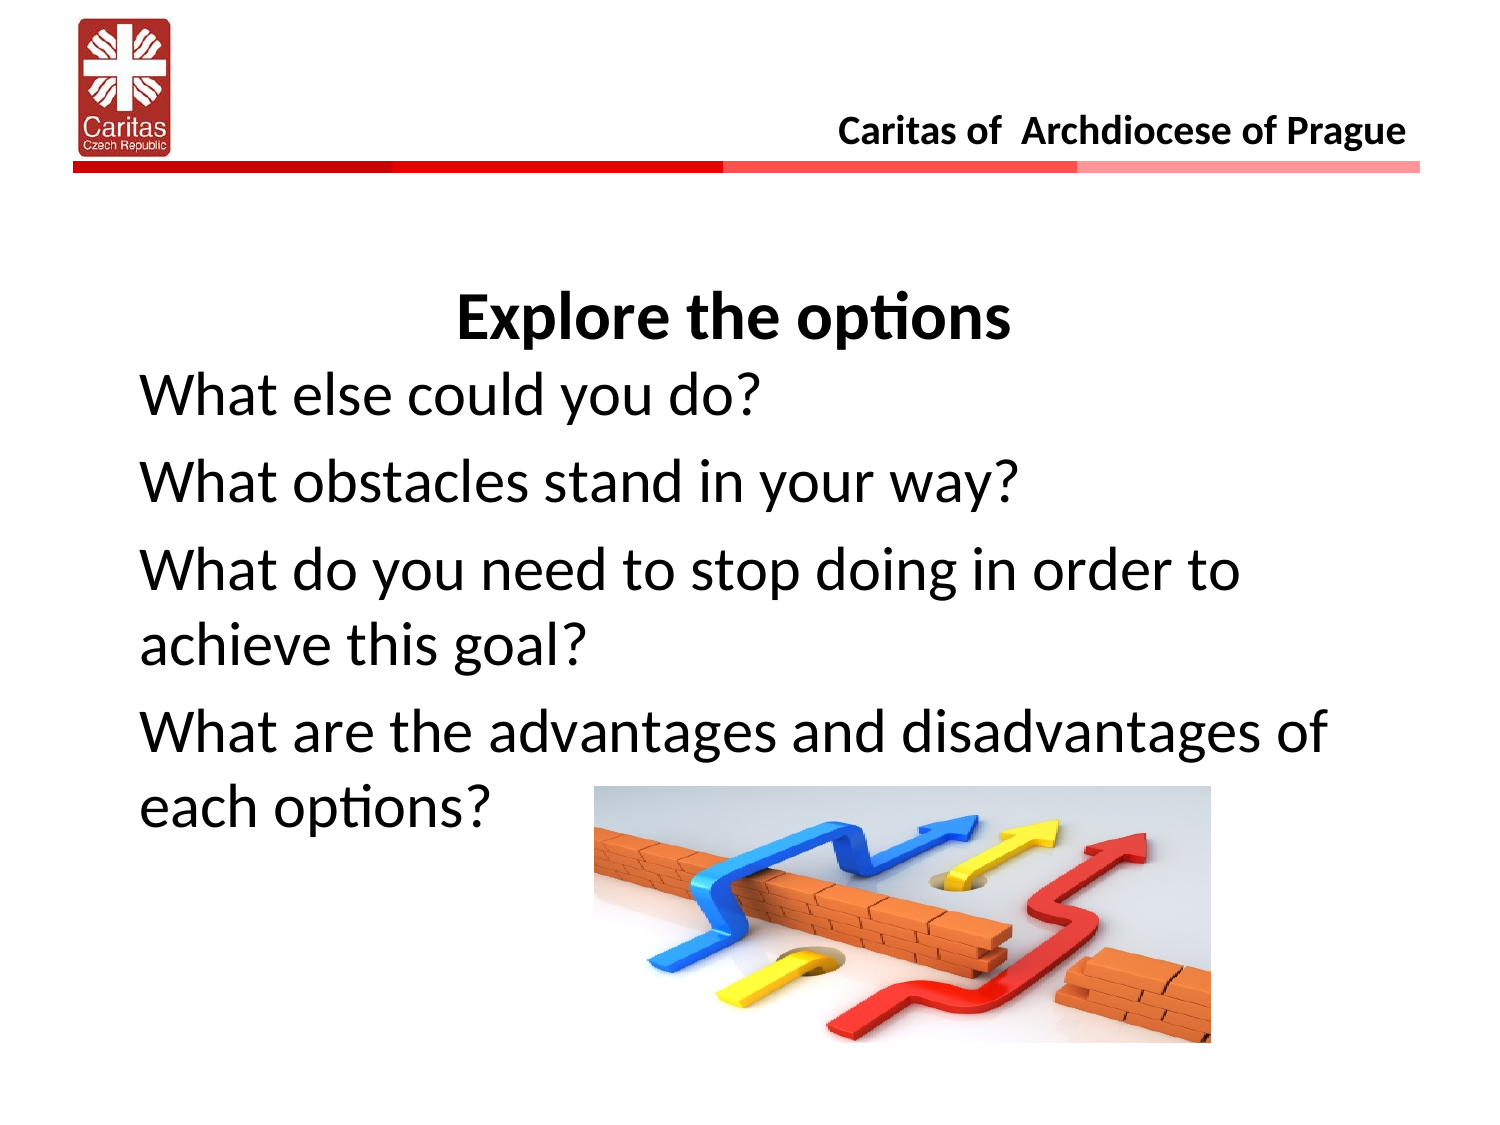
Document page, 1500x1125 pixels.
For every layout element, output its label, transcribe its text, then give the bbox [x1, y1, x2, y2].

subtitle Explore the options What else could you do? What obstacles stand in your way? What do you need to stop doing in order to achieve this goal? What are the advantages and disadvantages of each options? [96, 255, 1373, 878]
text_box Caritas of Archdiocese of Prague [253, 88, 1459, 191]
text_box [73, 161, 1420, 173]
picture [594, 786, 1211, 1043]
picture [74, 17, 174, 160]
